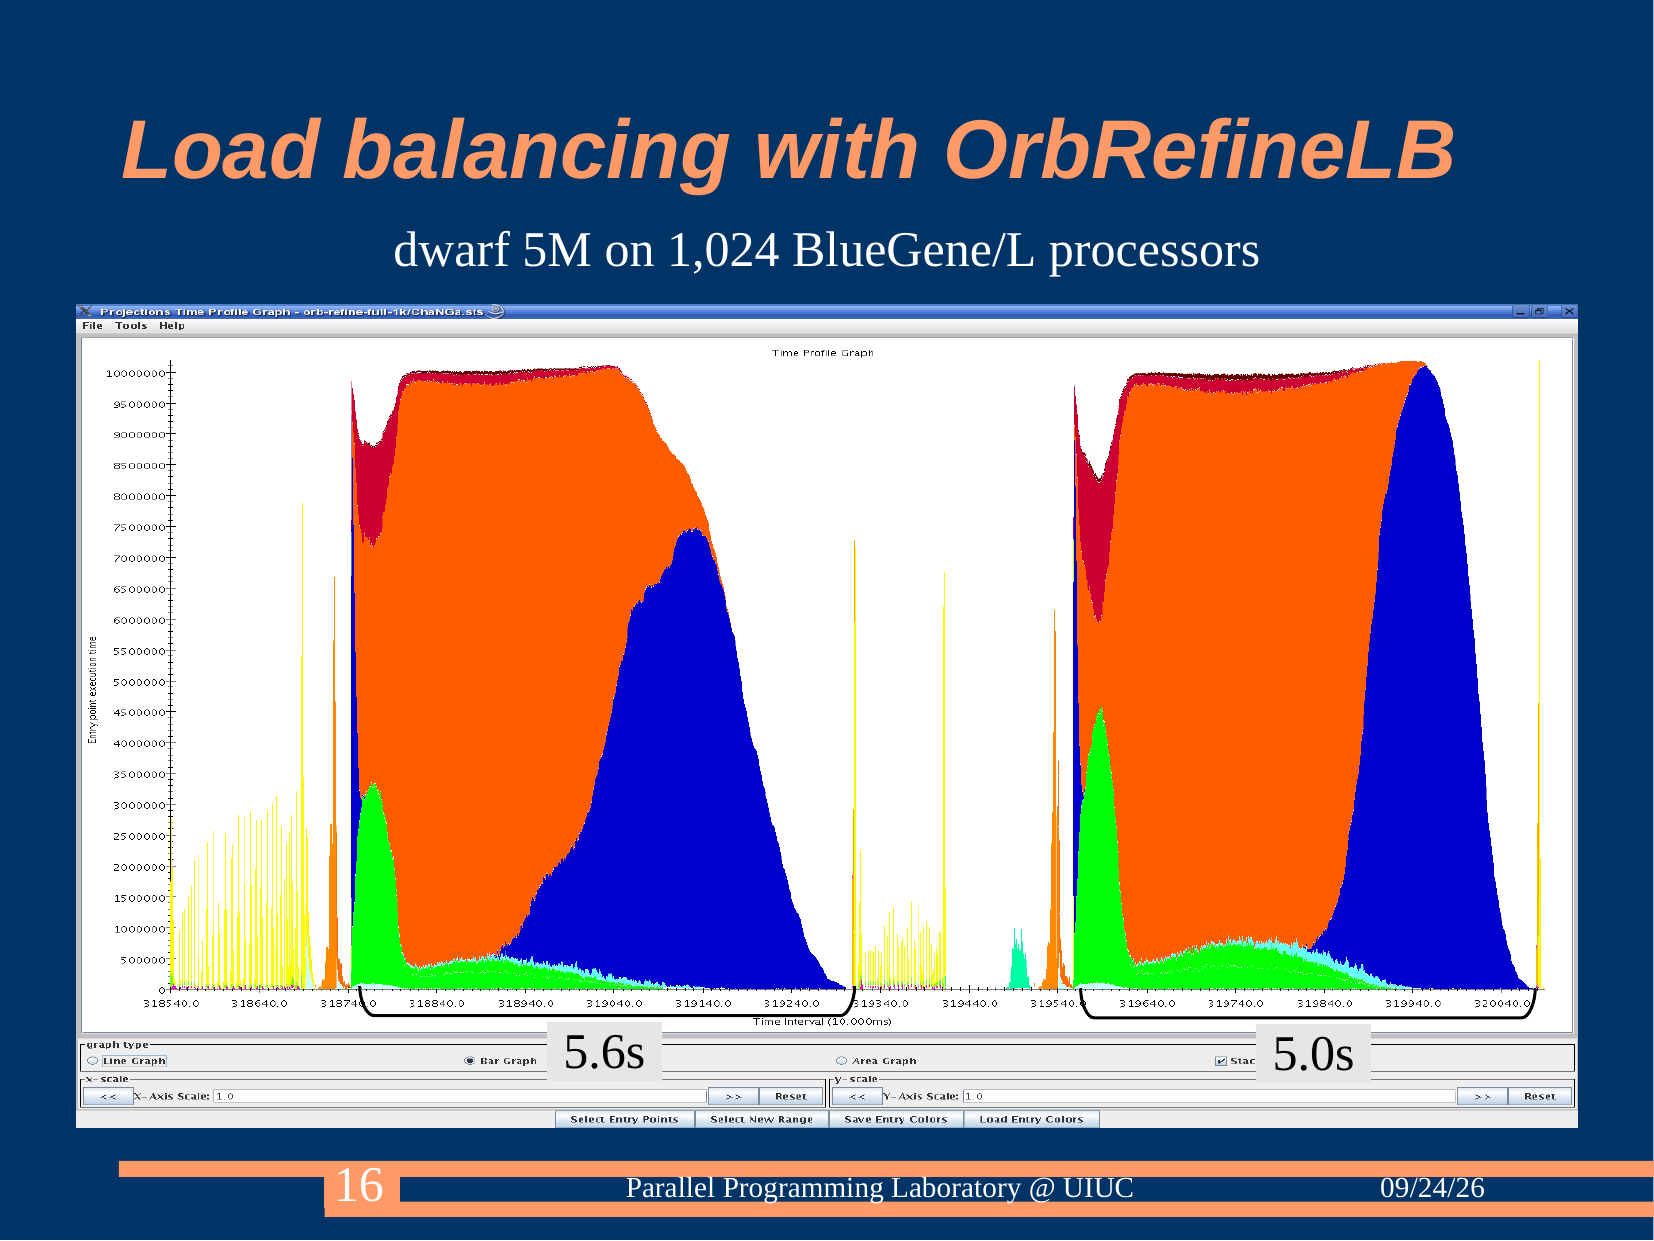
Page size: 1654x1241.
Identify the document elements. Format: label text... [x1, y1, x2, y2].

picture [76, 304, 1578, 1128]
text_box 5.6s [547, 1022, 662, 1081]
text_box 5.0s [1256, 1024, 1371, 1083]
title Load balancing with OrbRefineLB [121, 46, 1534, 254]
text_box dwarf 5M on 1,024 BlueGene/L processors [393, 221, 1261, 277]
